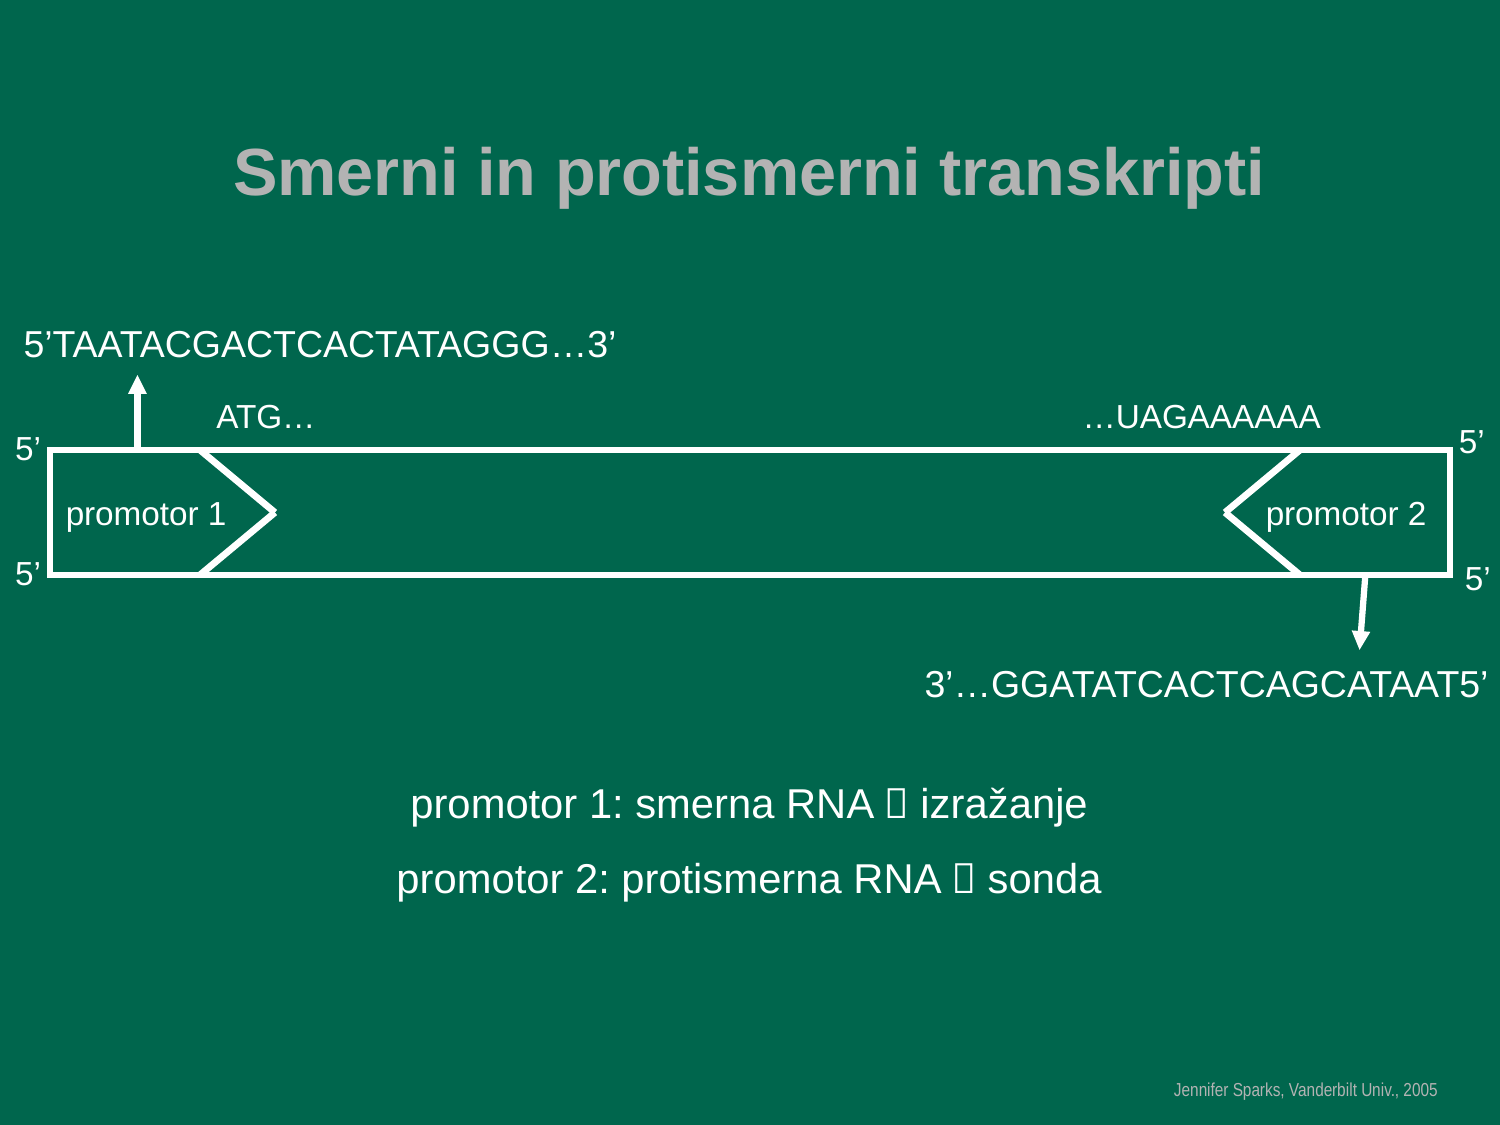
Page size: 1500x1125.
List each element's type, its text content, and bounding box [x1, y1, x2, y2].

text_box …UAGAAAAAA [1067, 387, 1337, 443]
text_box 5’ [0, 419, 56, 475]
text_box promotor 2 [1250, 484, 1442, 540]
text_box 5’ [0, 544, 56, 600]
title Smerni in protismerni transkripti [112, 75, 1388, 263]
text_box 3’…GGATATCACTCAGCATAAT5’ [909, 652, 1500, 713]
text_box promotor 1: smerna RNA  izražanje promotor 2: protismerna RNA  sonda [381, 769, 1117, 910]
text_box promotor 1 [50, 484, 242, 540]
text_box 5’TAATACGACTCACTATAGGG…3’ [8, 312, 632, 373]
text_box ATG… [201, 387, 331, 443]
text_box 5’ [1444, 412, 1500, 468]
text_box 5’ [1450, 549, 1500, 605]
text_box Jennifer Sparks, Vanderbilt Univ., 2005 [1159, 1070, 1453, 1108]
